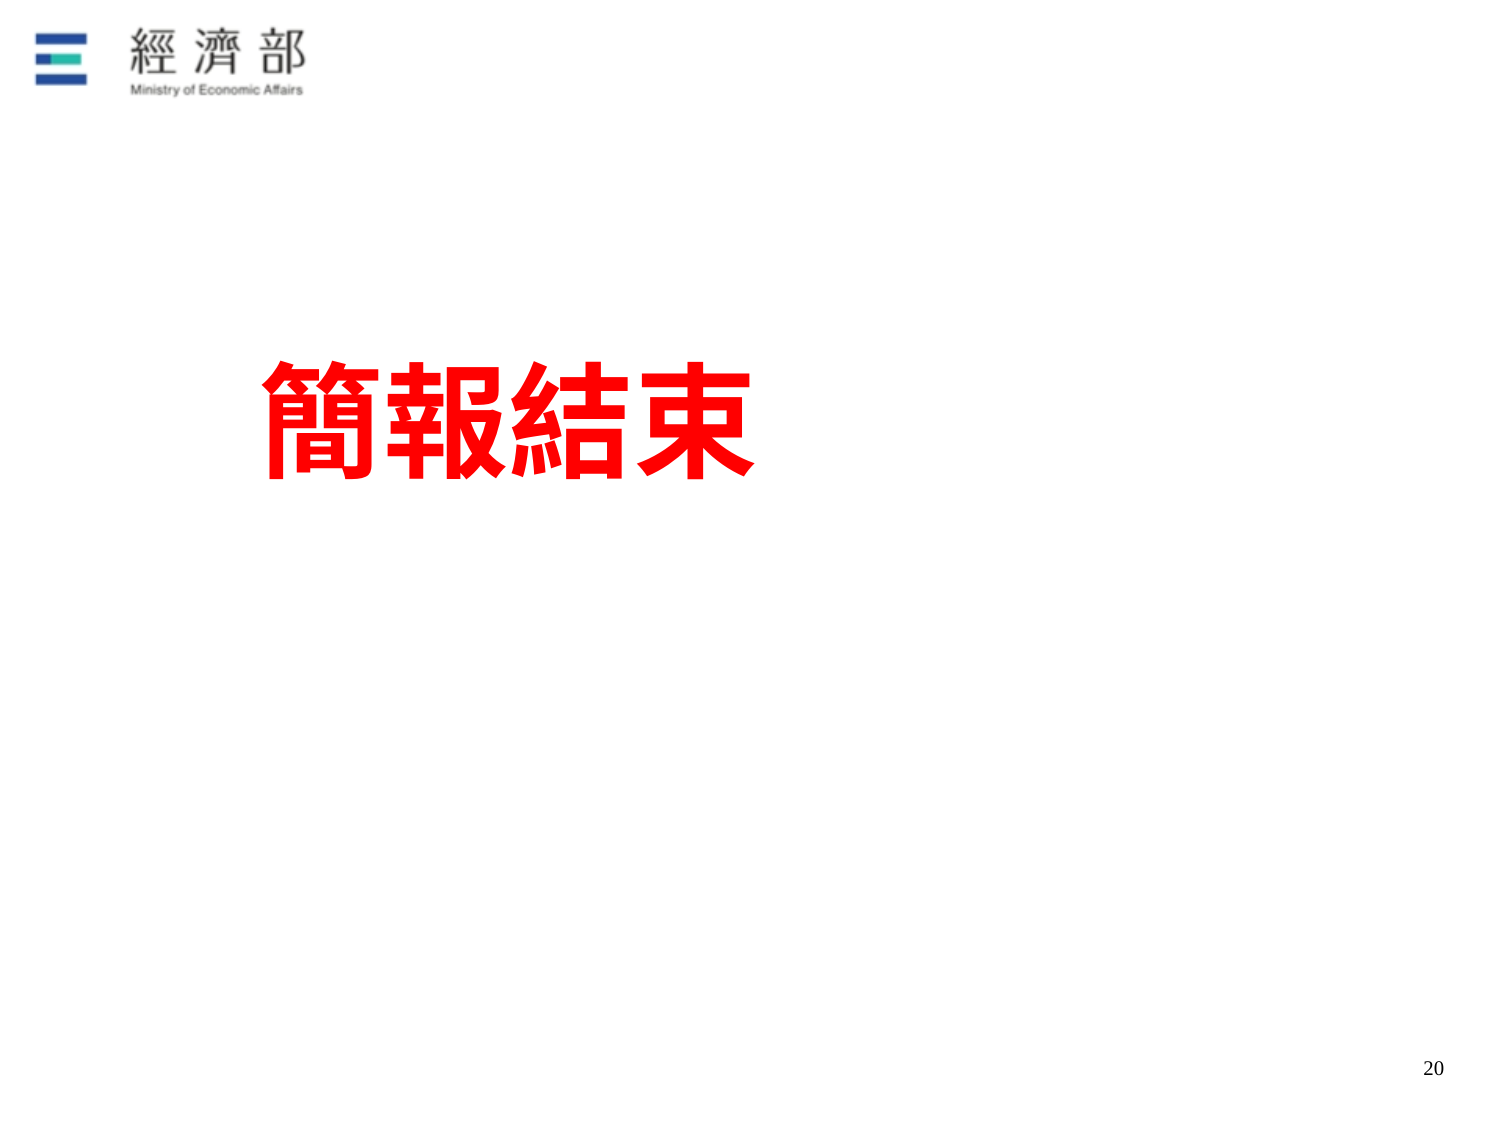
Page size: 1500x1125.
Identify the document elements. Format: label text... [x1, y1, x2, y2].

text_box [1408, 1046, 1500, 1125]
list 簡報結束 [75, 152, 1426, 882]
